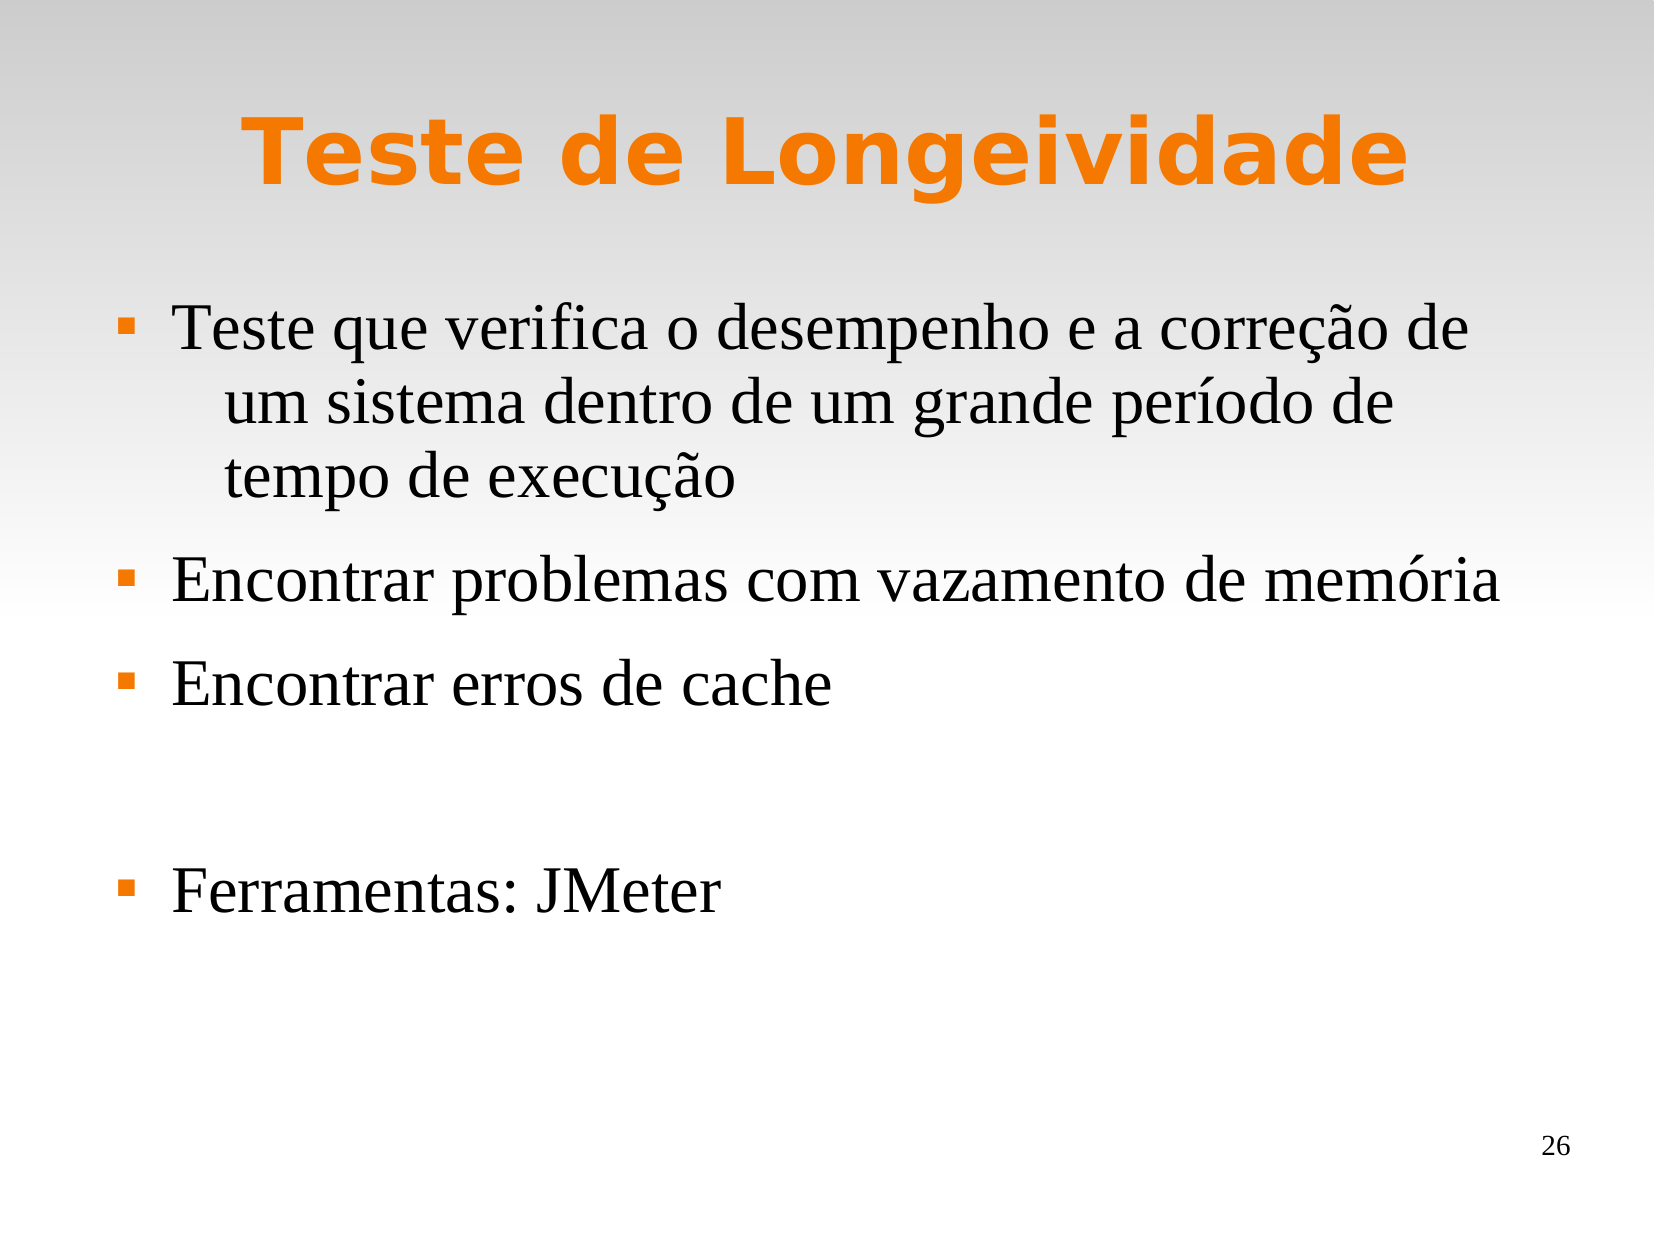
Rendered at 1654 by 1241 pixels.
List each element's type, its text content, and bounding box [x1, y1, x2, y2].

list Teste que verifica o desempenho e a correção de um sistema dentro de um grande período de tempo de execução Encontrar problemas com vazamento de memória Encontrar erros de cache Ferramentas: JMeter [82, 290, 1571, 1094]
title Teste de Longeividade [82, 49, 1571, 257]
